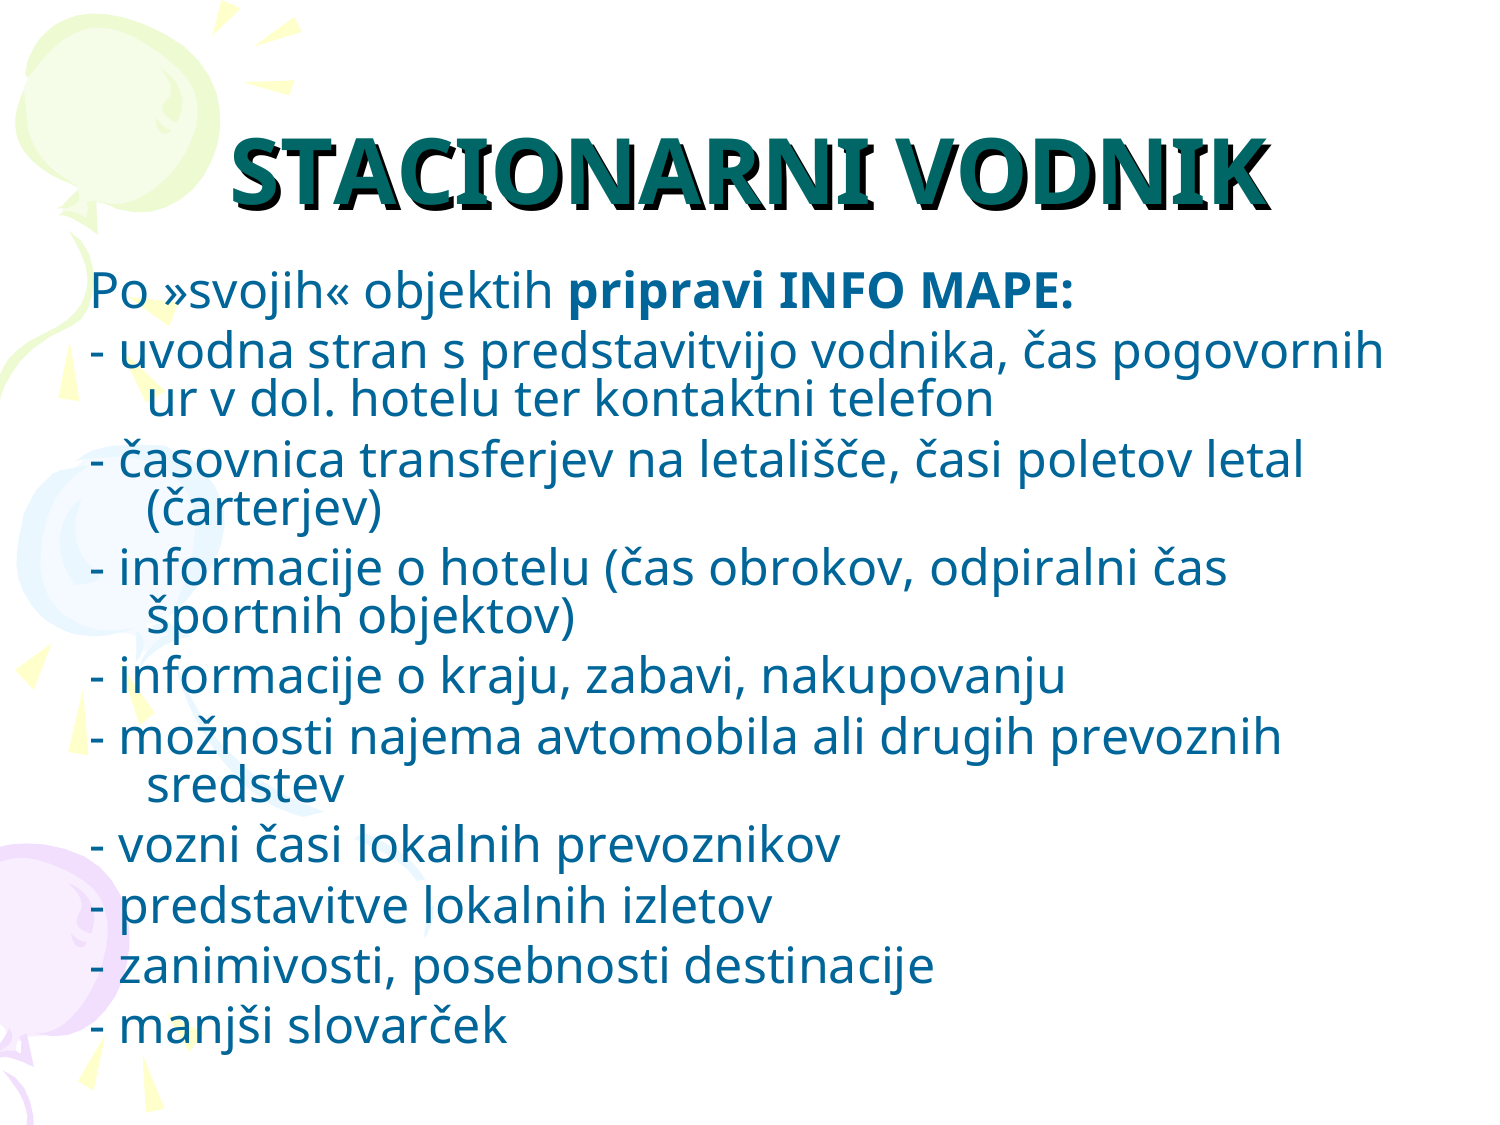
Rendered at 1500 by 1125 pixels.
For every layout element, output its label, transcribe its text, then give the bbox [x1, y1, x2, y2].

list Po »svojih« objektih pripravi INFO MAPE: - uvodna stran s predstavitvijo vodnika, čas pogovornih ur v dol. hotelu ter kontaktni telefon - časovnica transferjev na letališče, časi poletov letal (čarterjev) - informacije o hotelu (čas obrokov, odpiralni čas športnih objektov) - informacije o kraju, zabavi, nakupovanju - možnosti najema avtomobila ali drugih prevoznih sredstev - vozni časi lokalnih prevoznikov - predstavitve lokalnih izletov - zanimivosti, posebnosti destinacije - manjši slovarček [75, 262, 1426, 994]
title STACIONARNI VODNIK [72, 16, 1426, 233]
